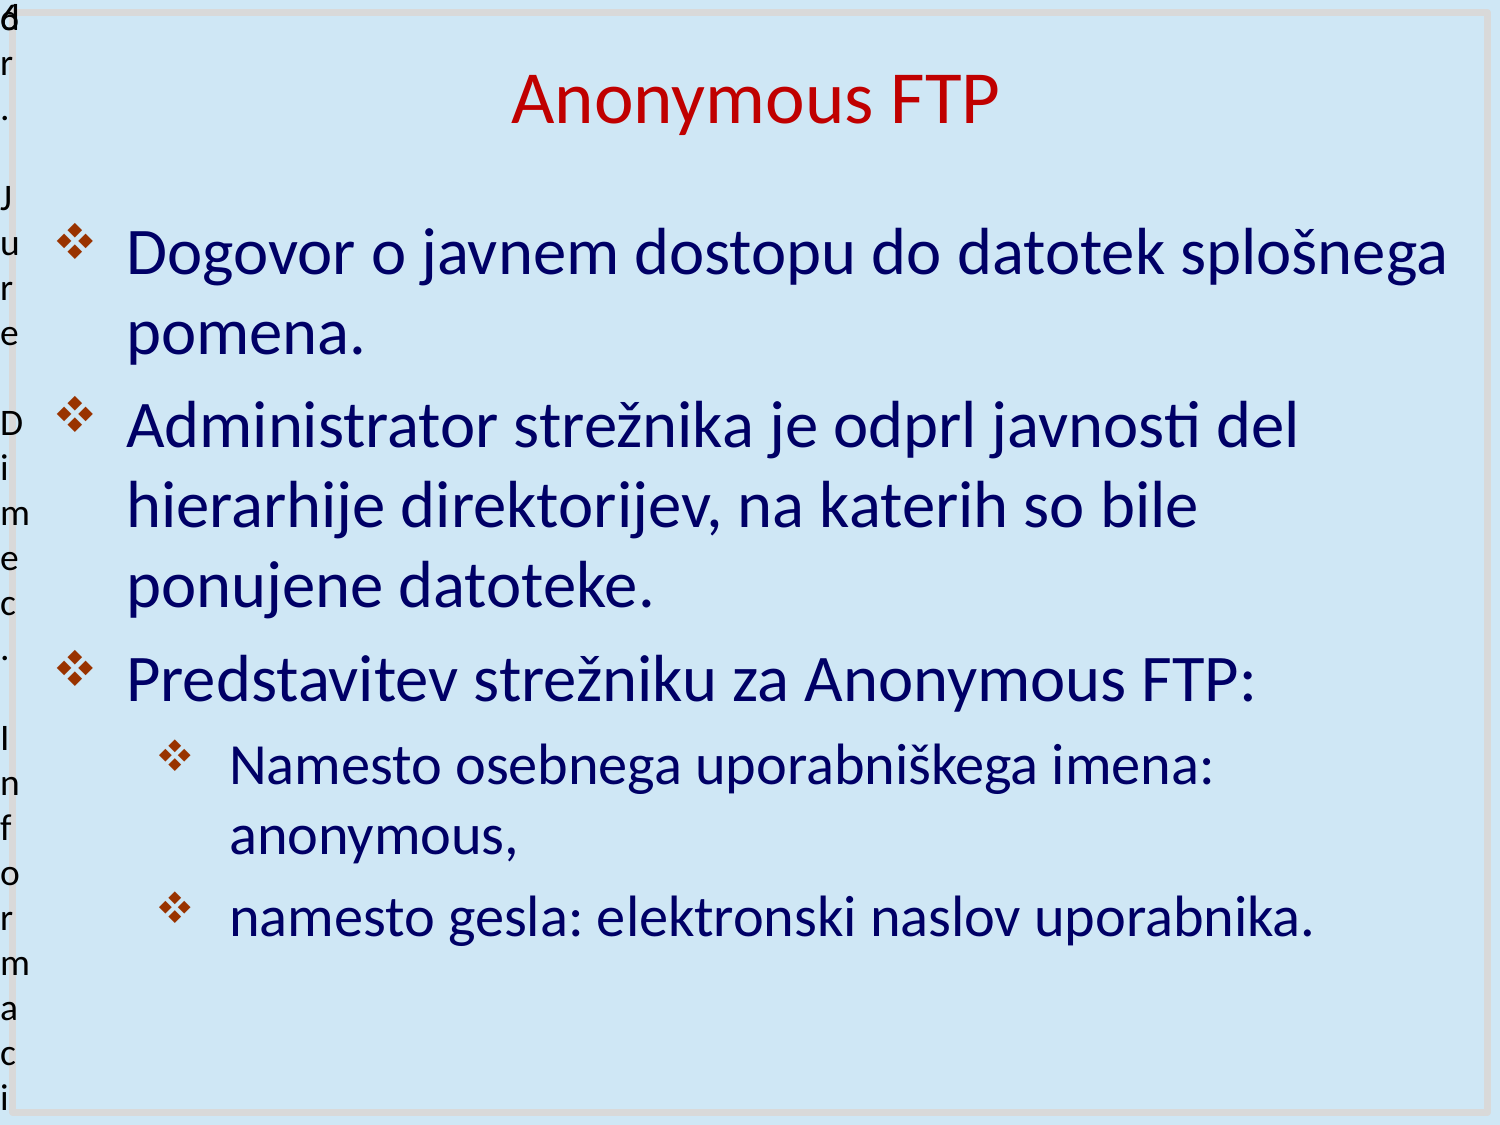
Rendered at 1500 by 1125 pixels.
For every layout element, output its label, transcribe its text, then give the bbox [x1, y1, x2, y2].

title Anonymous FTP [37, 37, 1475, 150]
list Dogovor o javnem dostopu do datotek splošnega pomena. Administrator strežnika je odprl javnosti del hierarhije direktorijev, na katerih so bile ponujene datoteke. Predstavitev strežniku za Anonymous FTP: Namesto osebnega uporabniškega imena: anonymous, namesto gesla: elektronski naslov uporabnika. [37, 200, 1475, 1050]
